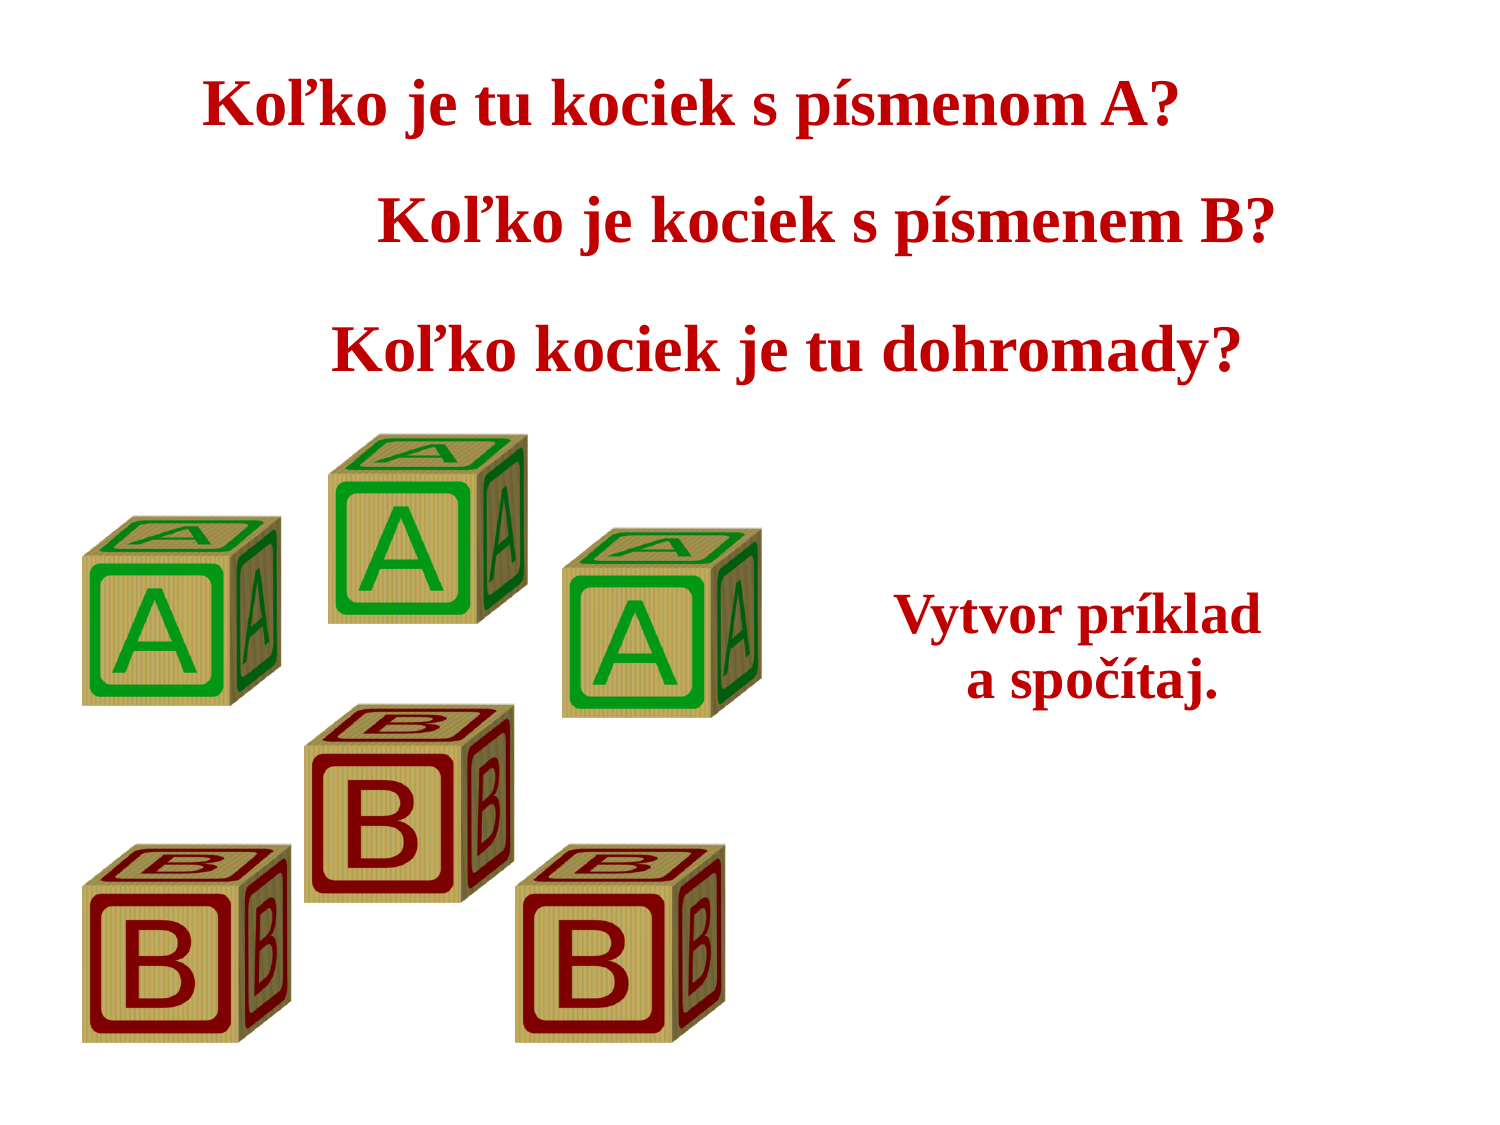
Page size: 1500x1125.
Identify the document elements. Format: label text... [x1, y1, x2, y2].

picture [304, 703, 726, 1043]
picture [328, 433, 540, 624]
text_box Koľko kociek je tu dohromady? [316, 304, 1454, 395]
picture [562, 527, 774, 718]
picture [82, 843, 292, 1043]
picture [82, 515, 293, 706]
text_box Vytvor príklad a spočítaj. [878, 574, 1325, 719]
text_box Koľko je tu kociek s písmenom A? [187, 58, 1336, 149]
text_box Koľko je kociek s písmenem B? [363, 175, 1418, 266]
